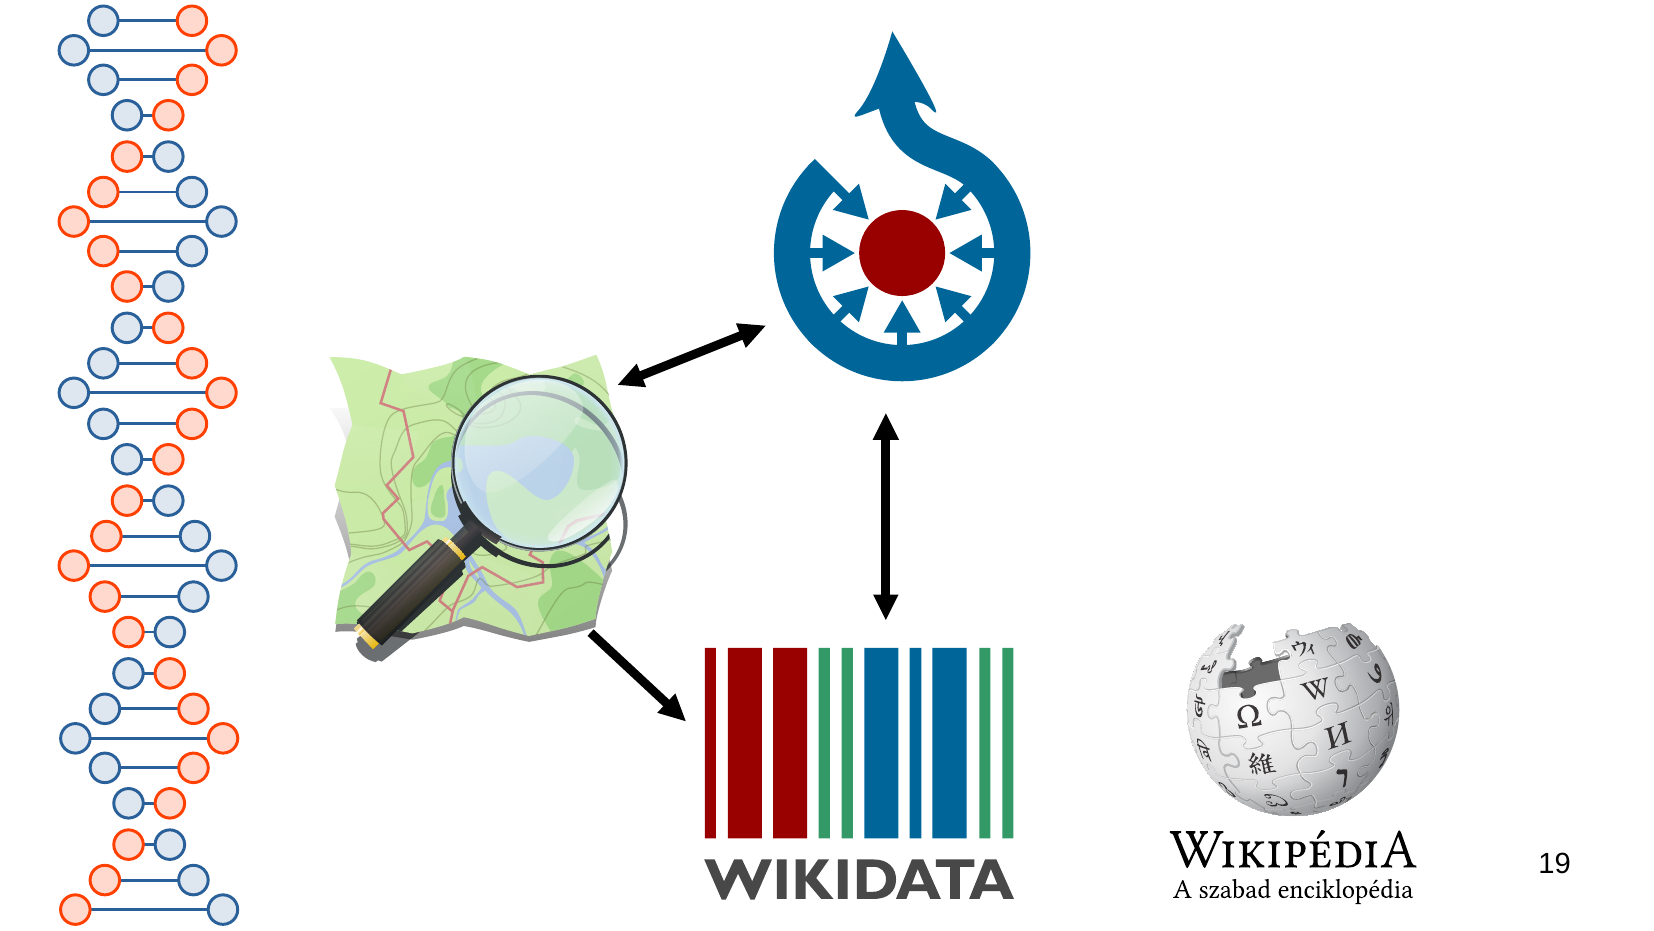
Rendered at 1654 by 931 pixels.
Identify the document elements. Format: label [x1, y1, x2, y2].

picture [659, 631, 1061, 916]
picture [770, 30, 1034, 384]
picture [318, 354, 643, 680]
picture [1151, 590, 1435, 916]
